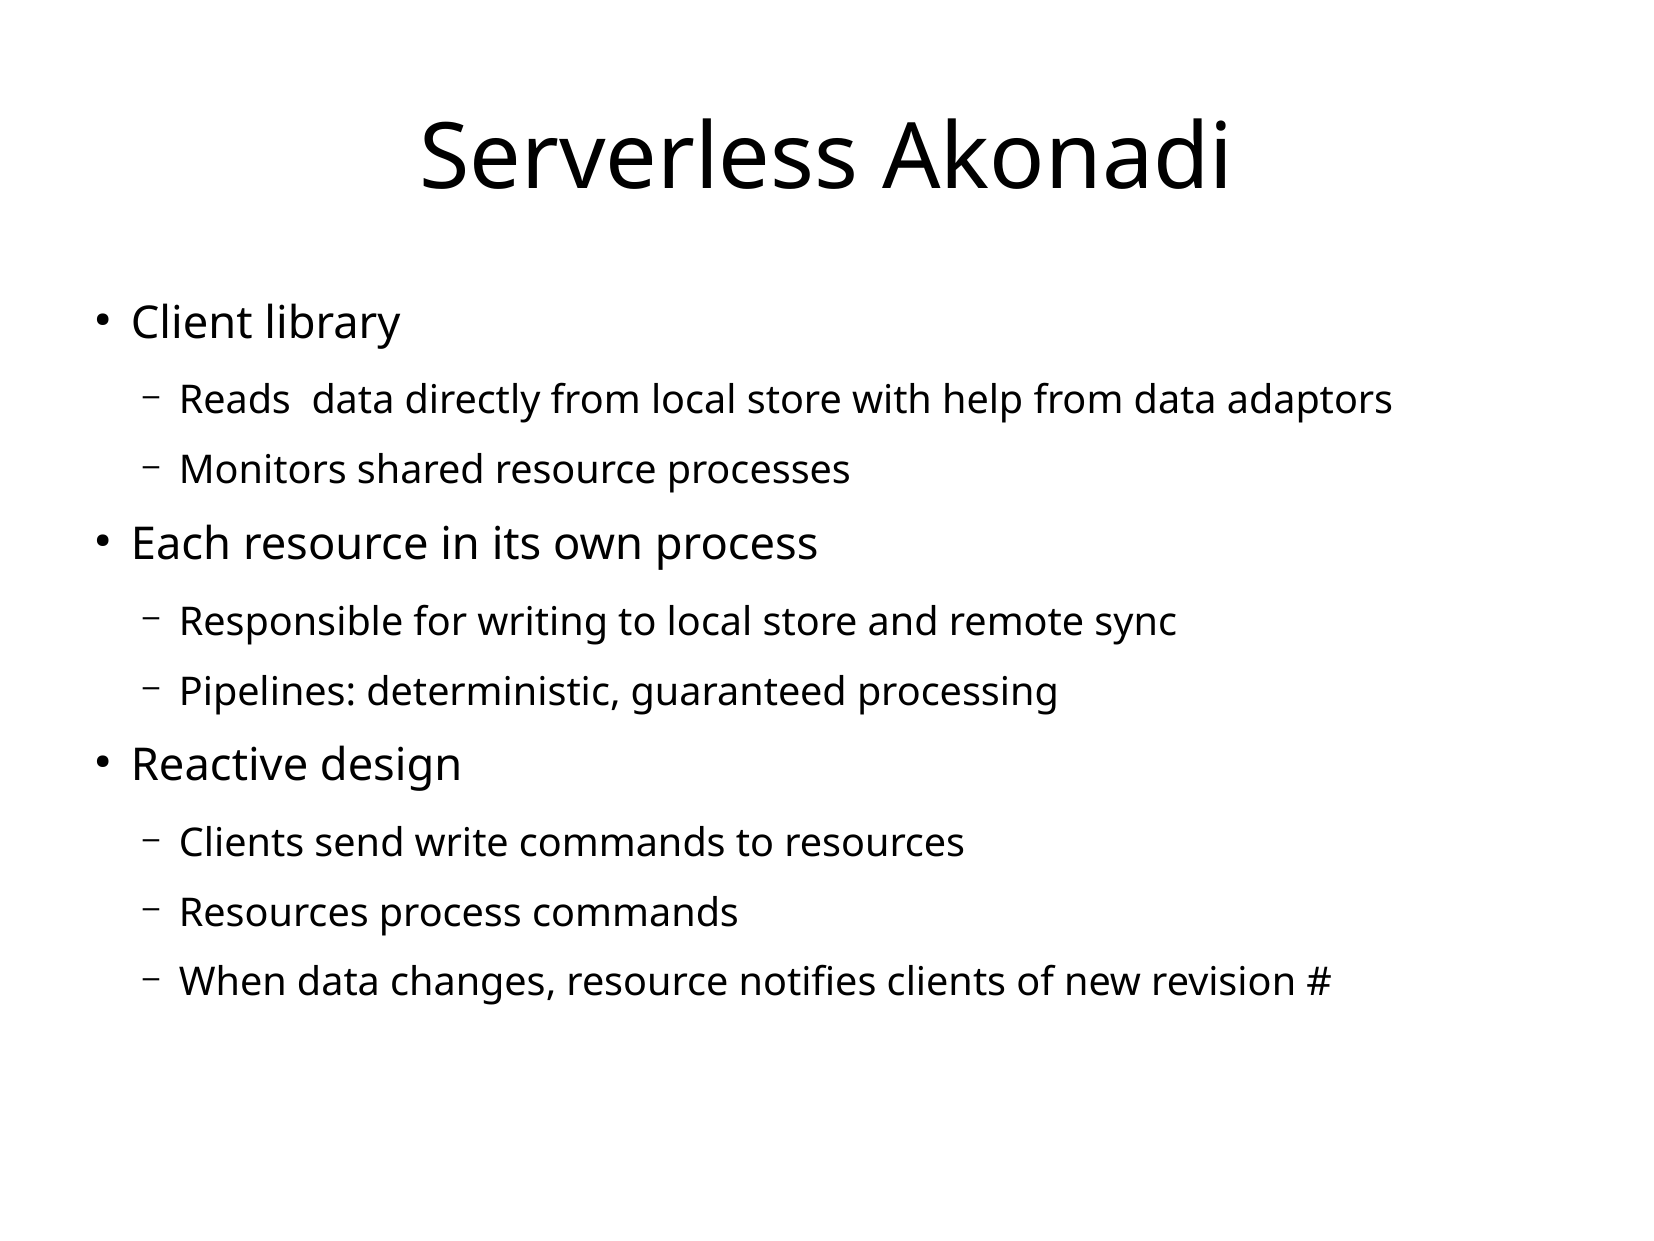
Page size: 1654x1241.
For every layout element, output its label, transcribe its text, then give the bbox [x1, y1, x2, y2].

list Client library Reads data directly from local store with help from data adaptors Monitors shared resource processes Each resource in its own process Responsible for writing to local store and remote sync Pipelines: deterministic, guaranteed processing Reactive design Clients send write commands to resources Resources process commands When data changes, resource notifies clients of new revision # [82, 290, 1571, 1010]
title Serverless Akonadi [82, 49, 1571, 257]
